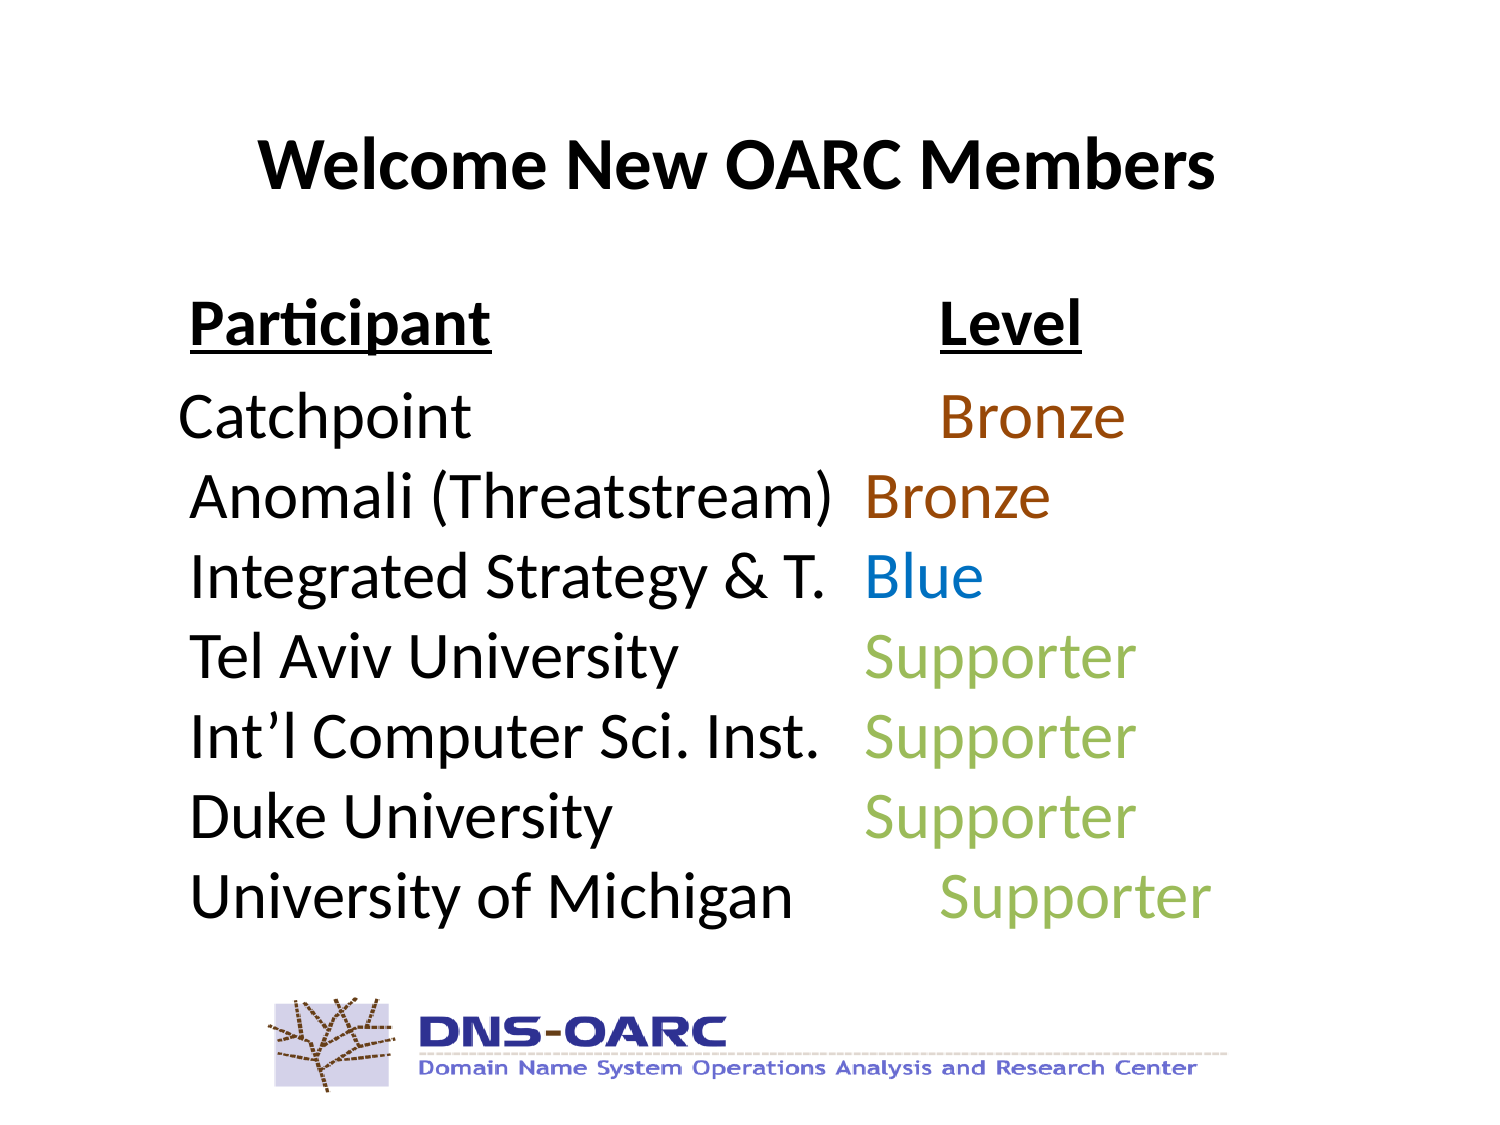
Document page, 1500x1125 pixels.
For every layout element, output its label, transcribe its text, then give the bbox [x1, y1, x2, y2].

picture [214, 991, 1259, 1099]
list Participant Level Catchpoint Bronze Anomali (Threatstream) Bronze Integrated Strategy & T. Blue Tel Aviv University Supporter Int’l Computer Sci. Inst. Supporter Duke University Supporter University of Michigan Supporter [118, 271, 1382, 961]
title Welcome New OARC Members [62, 60, 1413, 260]
